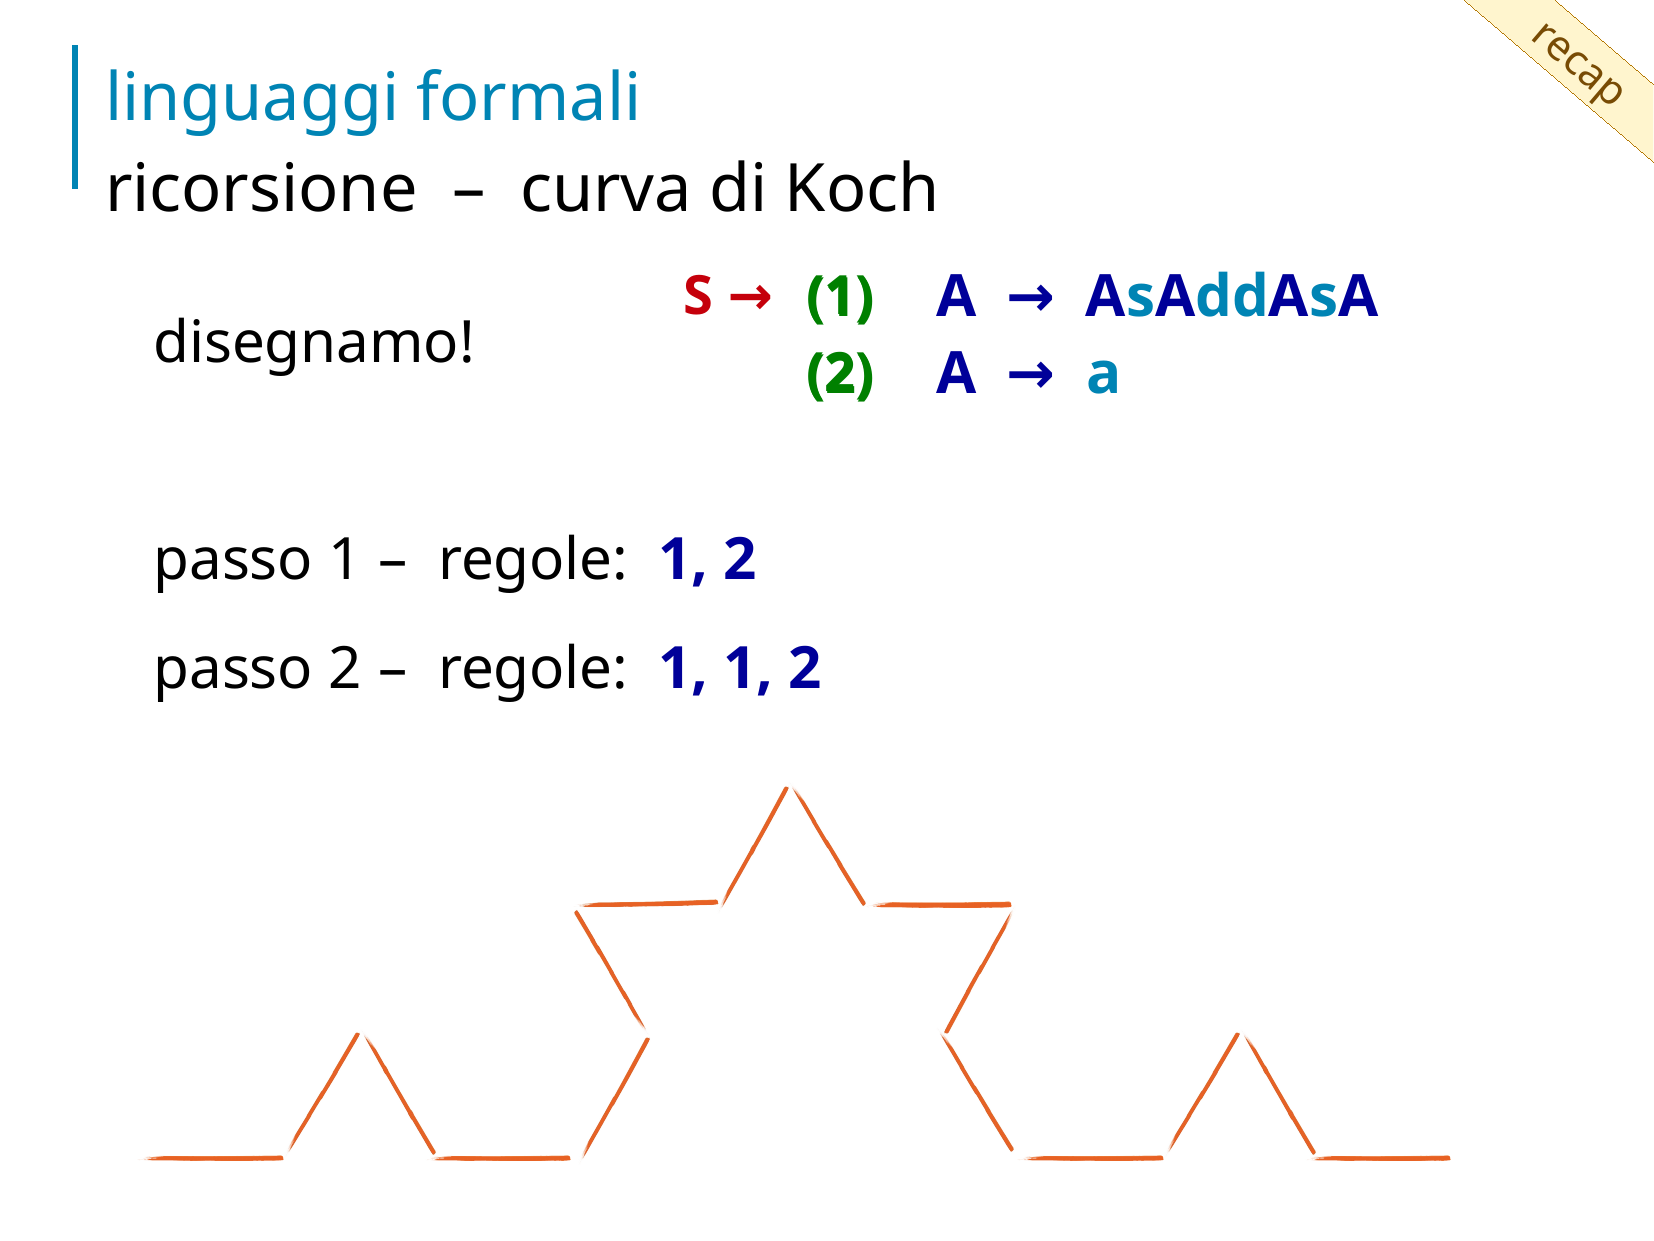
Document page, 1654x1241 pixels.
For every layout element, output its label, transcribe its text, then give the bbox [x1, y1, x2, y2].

picture [137, 1027, 571, 1161]
picture [1017, 1027, 1451, 1161]
list disegnamo! passo 1 – regole: 1, 2 passo 2 – regole: 1, 1, 2 [82, 300, 1571, 1126]
list disegnamo! passo 1 – regole: 1, 2 passo 2 – regole: 1, 1, 2 [1187, 1035, 1294, 1126]
text_box S → [660, 252, 791, 333]
text_box (1) A → AsAddAsA [792, 249, 1587, 340]
list disegnamo! passo 1 – regole: 1, 2 passo 2 – regole: 1, 1, 2 [578, 789, 1010, 1126]
text_box (2) A → a [792, 325, 1572, 416]
title linguaggi formali ricorsione – curva di Koch [105, 49, 1571, 200]
text_box recap [1464, 0, 1654, 163]
picture [572, 779, 1018, 1165]
list disegnamo! passo 1 – regole: 1, 2 passo 2 – regole: 1, 1, 2 [307, 1035, 414, 1126]
